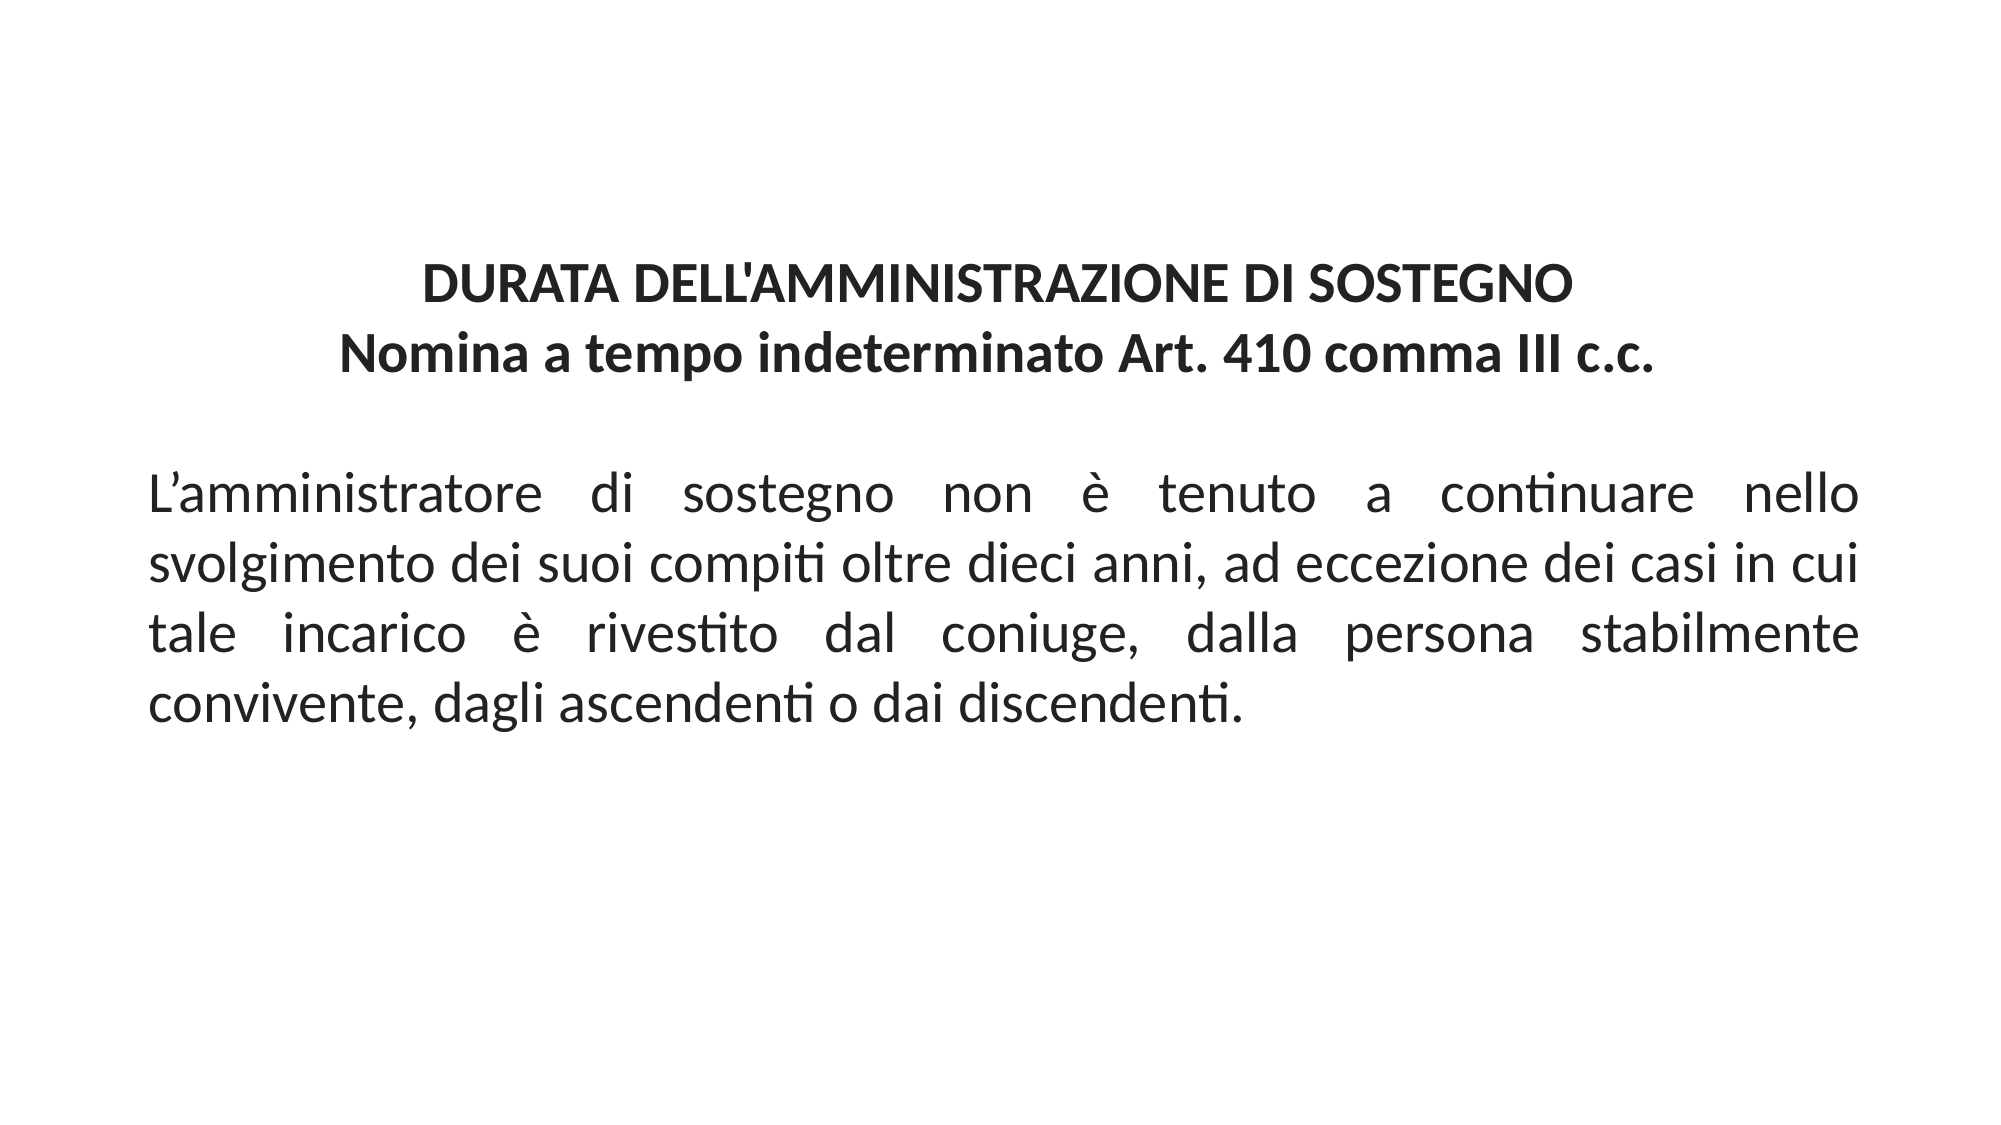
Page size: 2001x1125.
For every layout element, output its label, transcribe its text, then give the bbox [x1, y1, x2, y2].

text_box DURATA DELL'AMMINISTRAZIONE DI SOSTEGNO Nomina a tempo indeterminato Art. 410 comma III c.c. L’amministratore di sostegno non è tenuto a continuare nello svolgimento dei suoi compiti oltre dieci anni, ad eccezione dei casi in cui tale incarico è rivestito dal coniuge, dalla persona stabilmente convivente, dagli ascendenti o dai discendenti. [134, 237, 1896, 741]
